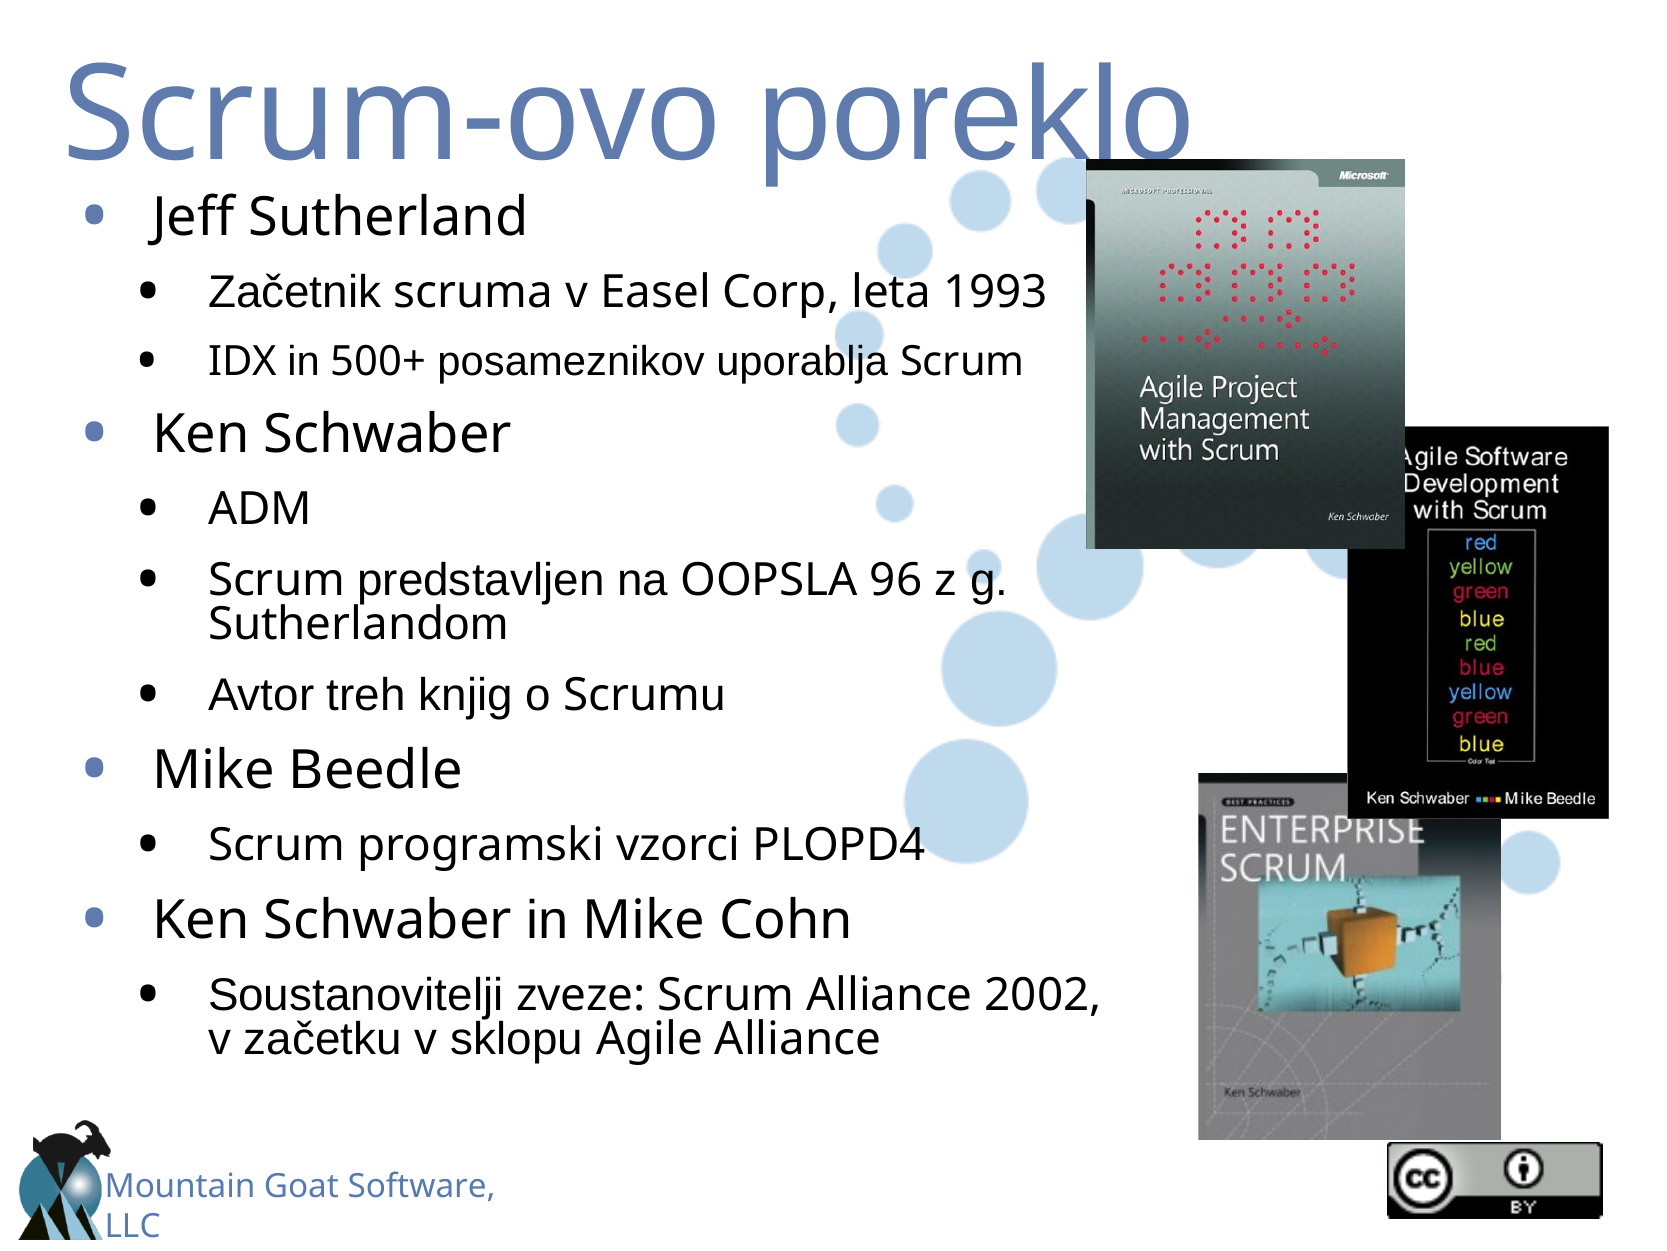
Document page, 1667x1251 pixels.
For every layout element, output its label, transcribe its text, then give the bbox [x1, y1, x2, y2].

title Scrum-ovo poreklo [56, 18, 1609, 194]
picture [1387, 1142, 1603, 1219]
list Jeff Sutherland Začetnik scruma v Easel Corp, leta 1993 IDX in 500+ posameznikov uporablja Scrum Ken Schwaber ADM Scrum predstavljen na OOPSLA 96 z g. Sutherlandom Avtor treh knjig o Scrumu Mike Beedle Scrum programski vzorci PLOPD4 Ken Schwaber in Mike Cohn Soustanovitelji zveze: Scrum Alliance 2002, v začetku v sklopu Agile Alliance [31, 187, 1321, 1188]
picture [1085, 159, 1610, 1140]
picture [18, 1120, 111, 1240]
